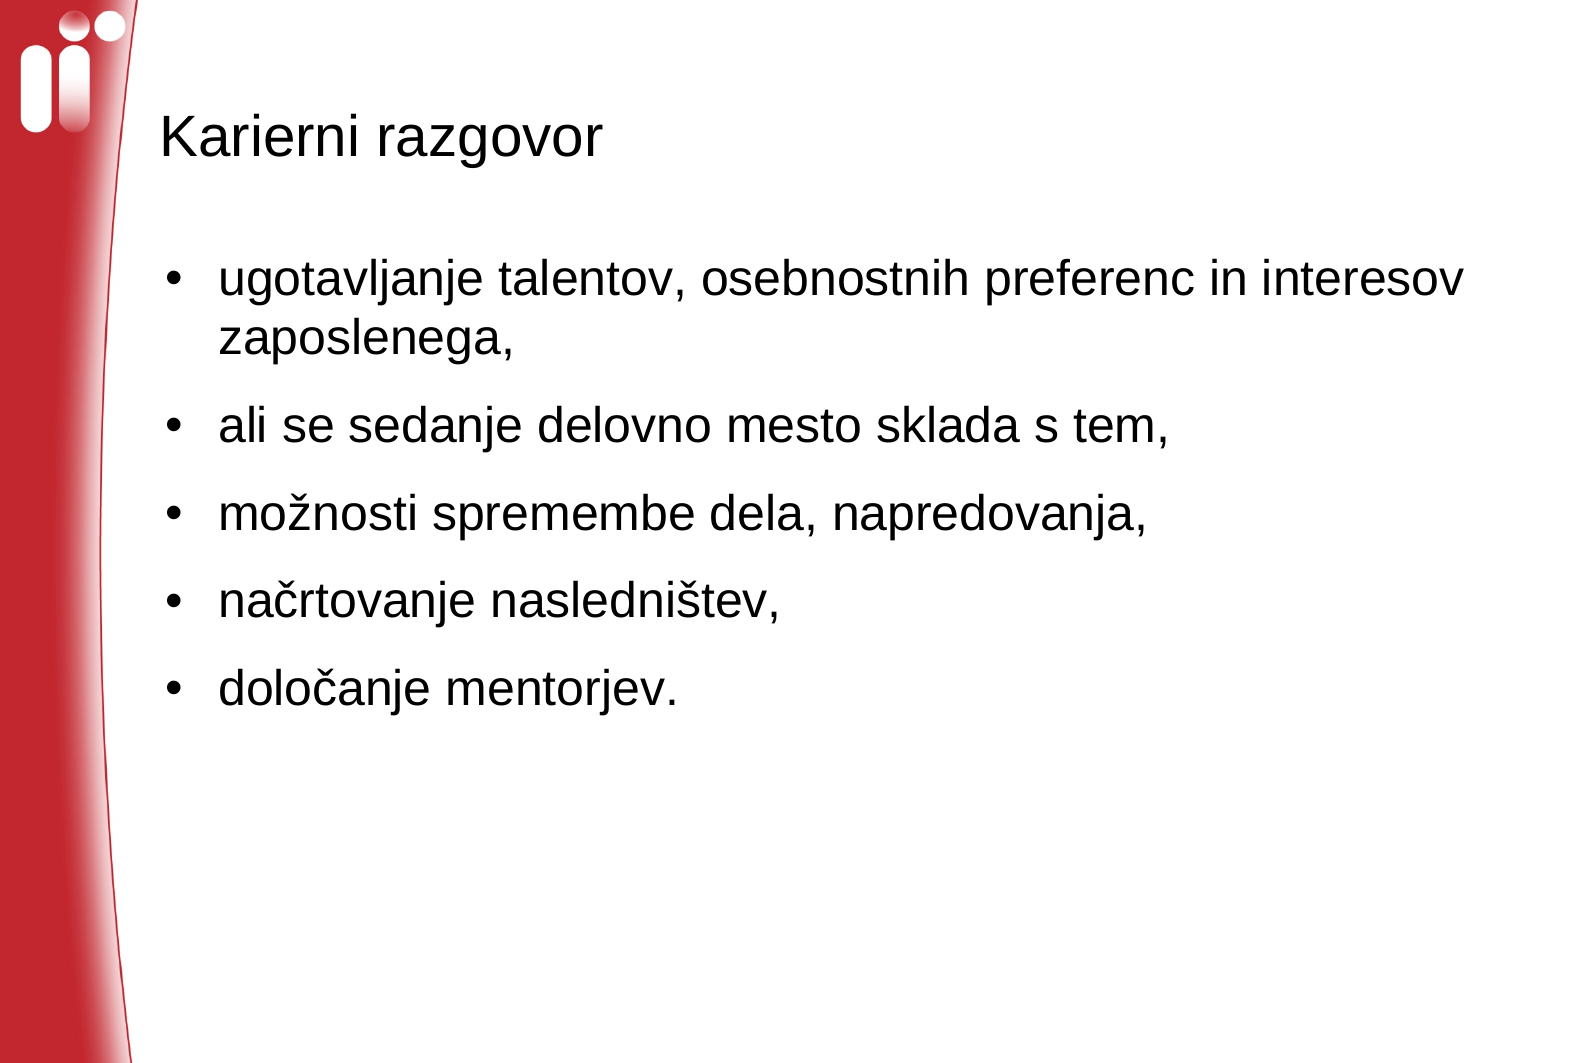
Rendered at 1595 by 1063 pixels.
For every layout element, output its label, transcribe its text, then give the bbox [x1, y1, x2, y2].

picture [0, 0, 1414, 1063]
title Karierni razgovor [159, 22, 1515, 248]
list ugotavljanje talentov, osebnostnih preferenc in interesov zaposlenega, ali se sedanje delovno mesto sklada s tem, možnosti spremembe dela, napredovanja, načrtovanje nasledništev, določanje mentorjev. [147, 248, 1515, 1063]
